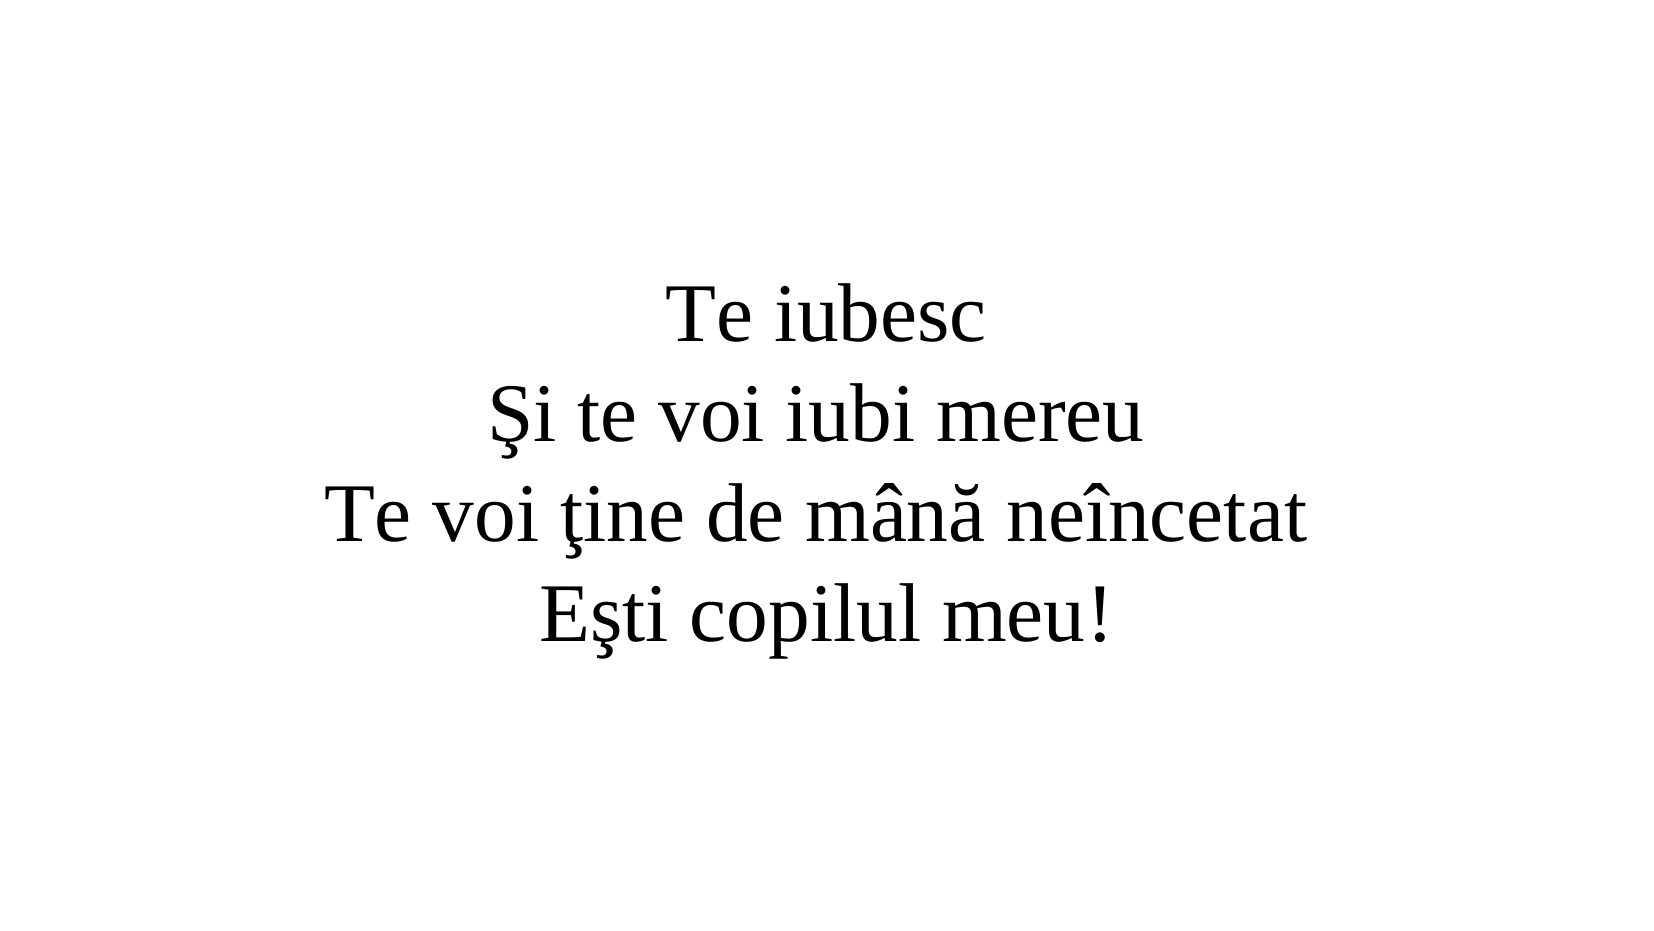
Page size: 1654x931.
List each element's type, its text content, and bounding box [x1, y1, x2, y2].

subtitle Te iubesc Şi te voi iubi mereu Te voi ţine de mână neîncetat Eşti copilul meu! [0, 250, 1654, 671]
